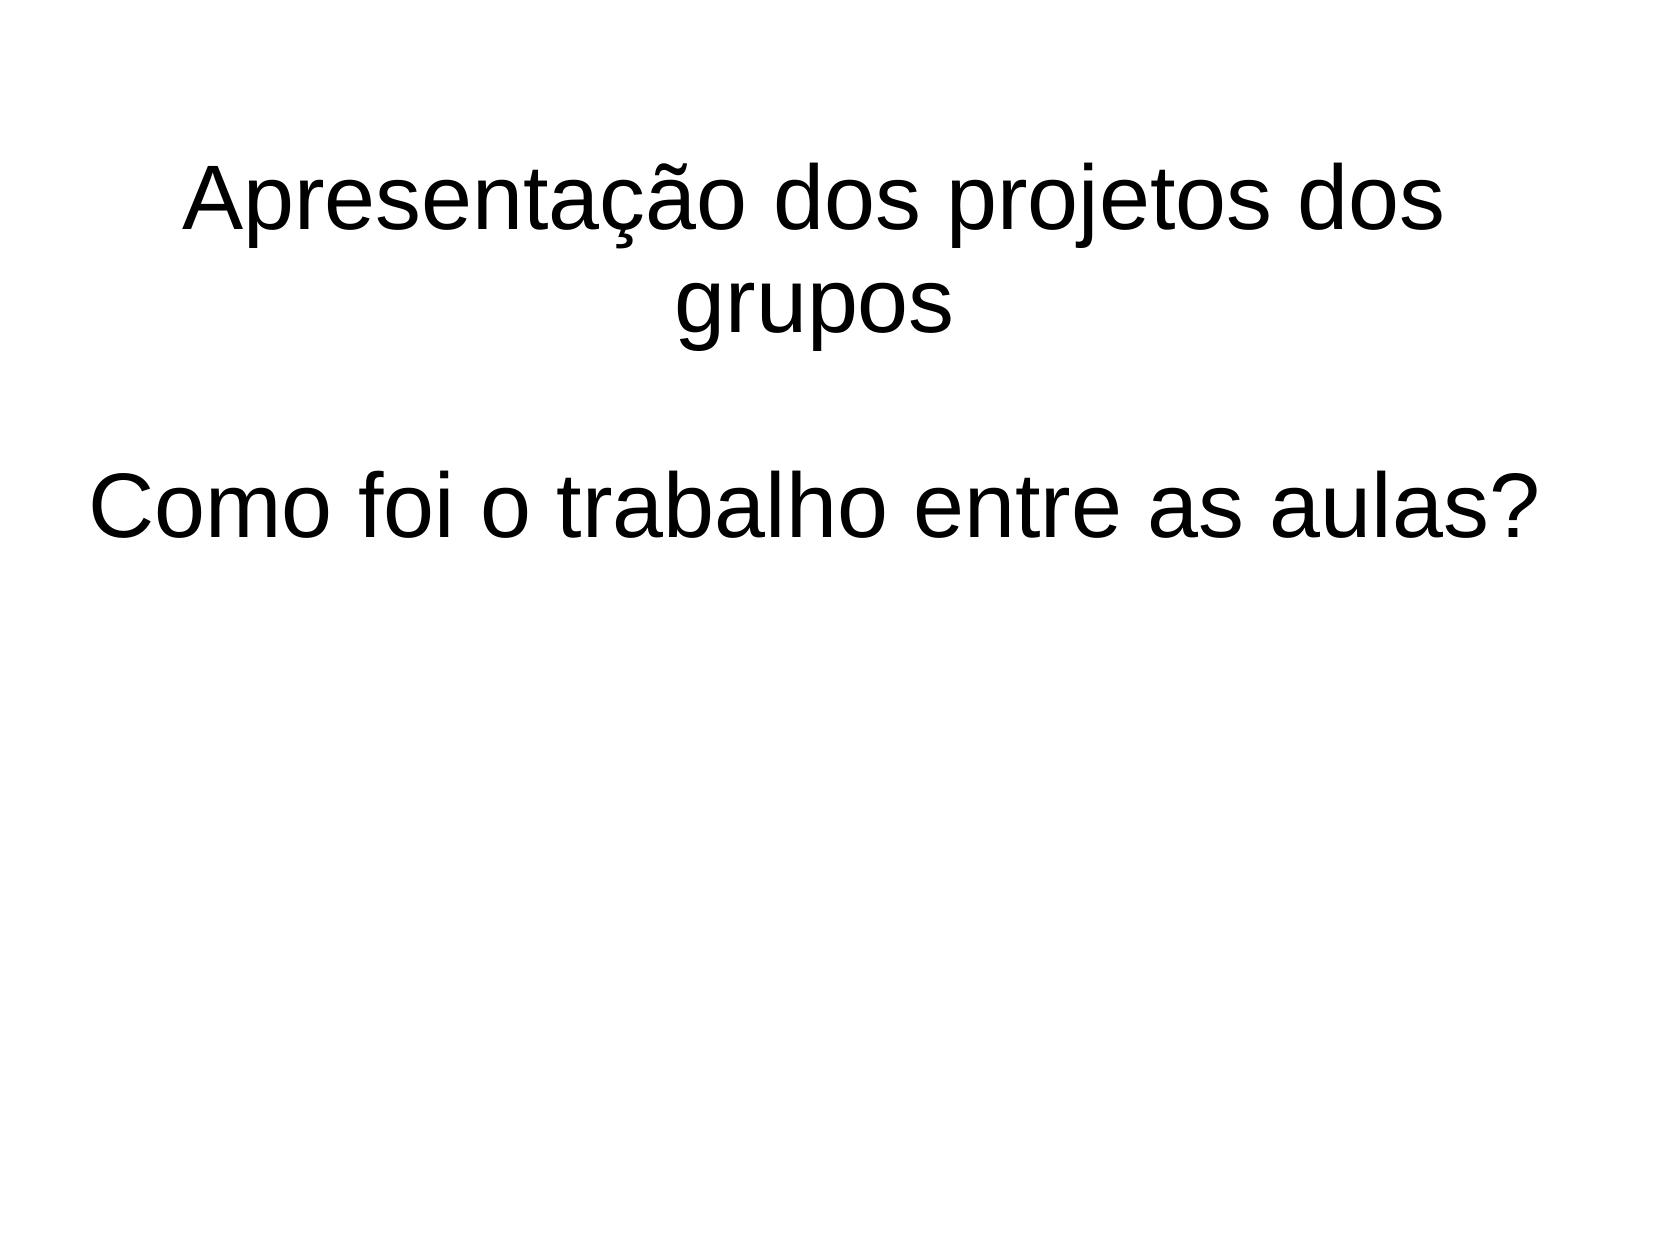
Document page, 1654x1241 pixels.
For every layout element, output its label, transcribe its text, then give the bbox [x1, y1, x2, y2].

title Apresentação dos projetos dos grupos Como foi o trabalho entre as aulas? [70, 146, 1560, 557]
